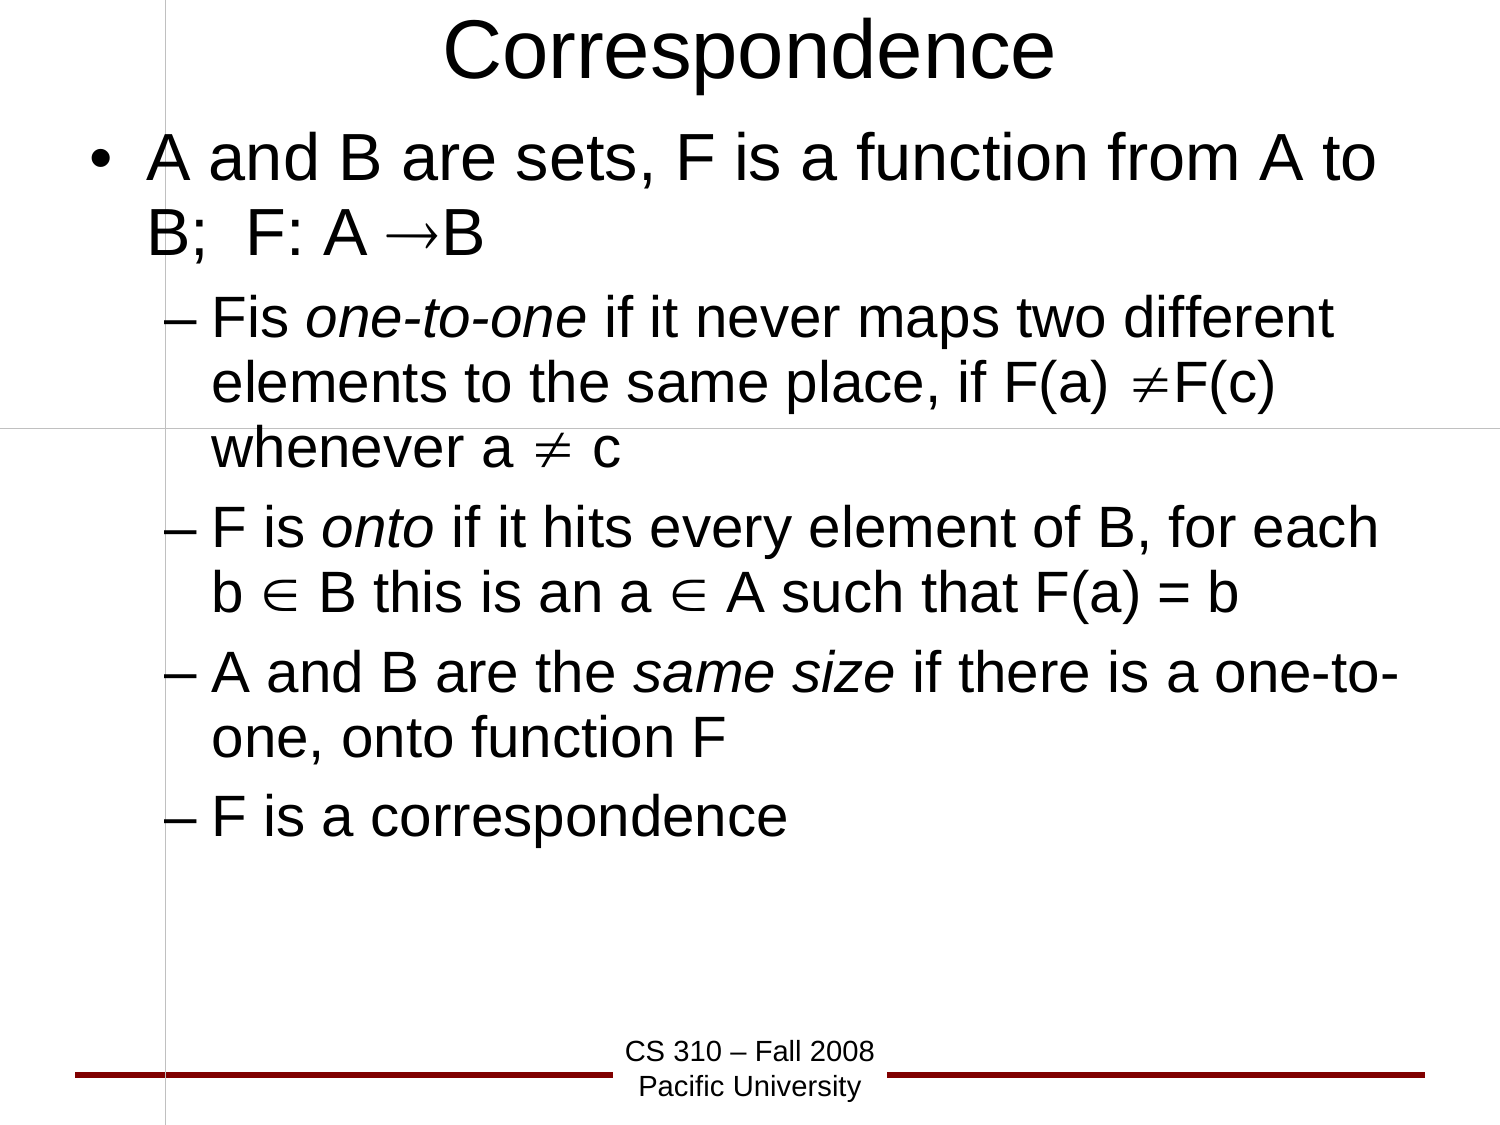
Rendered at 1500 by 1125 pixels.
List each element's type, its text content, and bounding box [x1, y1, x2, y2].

list A and B are sets, F is a function from A to B; F: A B Fis one-to-one if it never maps two different elements to the same place, if F(a) F(c) whenever a  c F is onto if it hits every element of B, for each b  B this is an a  A such that F(a) = b A and B are the same size if there is a one-to-one, onto function F F is a correspondence [75, 112, 1426, 1001]
title Correspondence [112, 0, 1388, 105]
